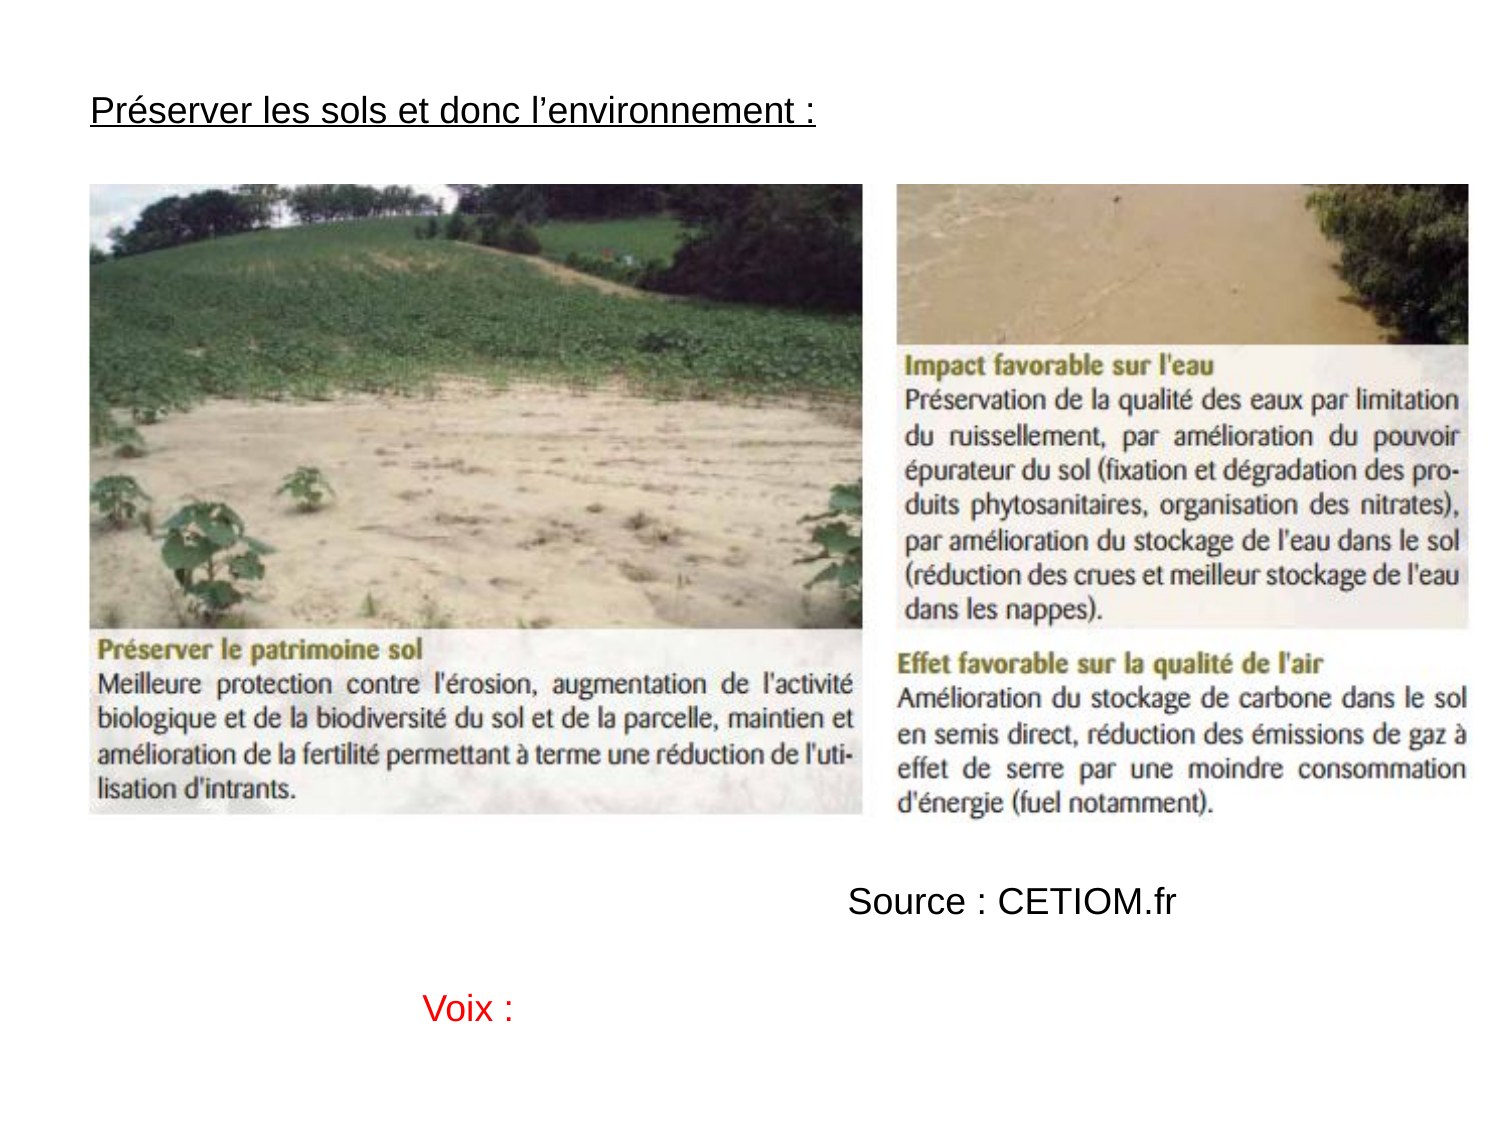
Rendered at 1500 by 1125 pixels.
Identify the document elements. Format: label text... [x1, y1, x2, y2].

list Préserver les sols et donc l’environnement : [75, 78, 1424, 1005]
text_box Source : CETIOM.fr [832, 869, 1235, 930]
text_box Voix : [407, 975, 538, 1037]
picture [88, 184, 1475, 823]
